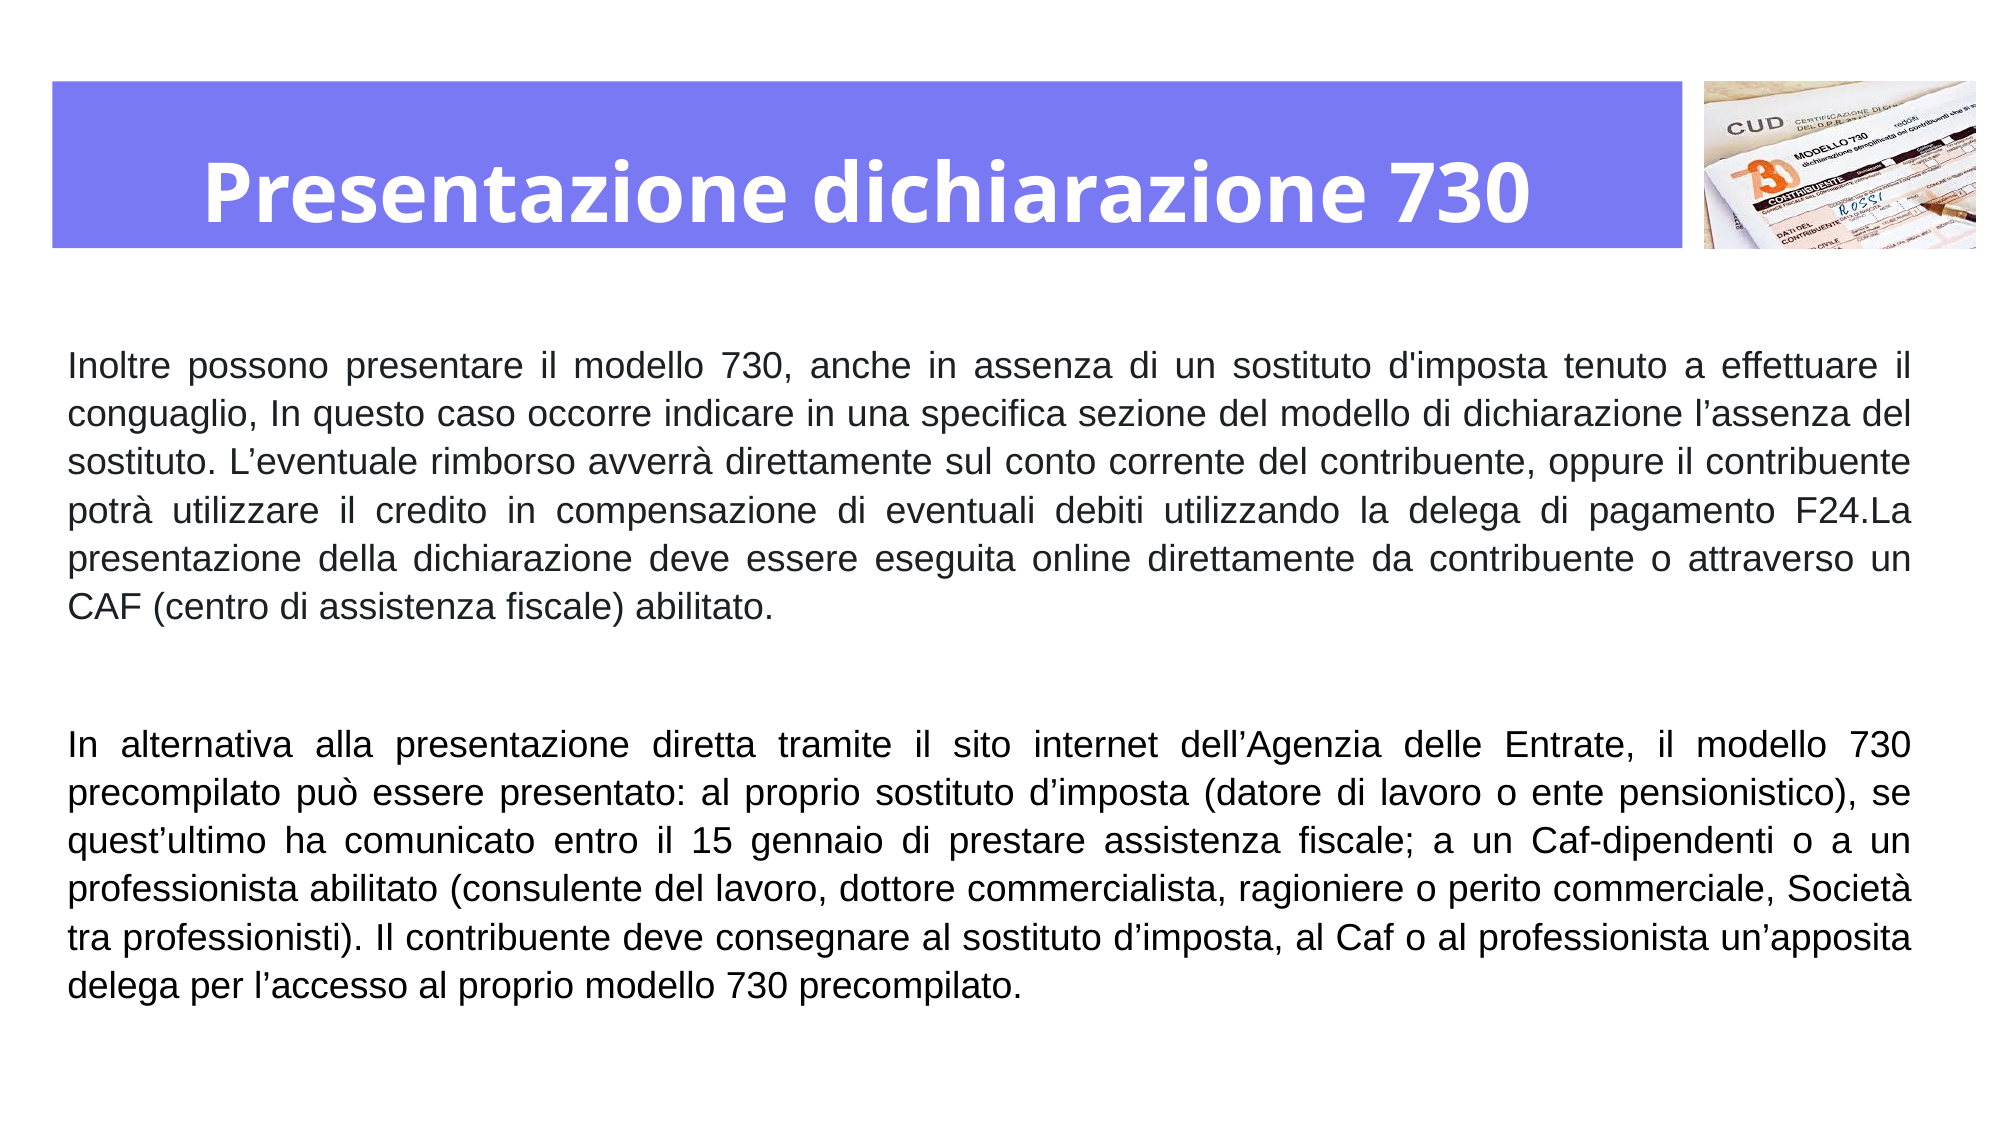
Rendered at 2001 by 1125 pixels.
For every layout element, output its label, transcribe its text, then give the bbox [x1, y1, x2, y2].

picture [1704, 81, 1976, 249]
title Presentazione dichiarazione 730 [52, 81, 1683, 249]
subtitle Inoltre possono presentare il modello 730, anche in assenza di un sostituto d'imposta tenuto a effettuare il conguaglio, In questo caso occorre indicare in una specifica sezione del modello di dichiarazione l’assenza del sostituto. L’eventuale rimborso avverrà direttamente sul conto corrente del contribuente, oppure il contribuente potrà utilizzare il credito in compensazione di eventuali debiti utilizzando la delega di pagamento F24.La presentazione della dichiarazione deve essere eseguita online direttamente da contribuente o attraverso un CAF (centro di assistenza fiscale) abilitato. In alternativa alla presentazione diretta tramite il sito internet dell’Agenzia delle Entrate, il modello 730 precompilato può essere presentato: al proprio sostituto d’imposta (datore di lavoro o ente pensionistico), se quest’ultimo ha comunicato entro il 15 gennaio di prestare assistenza fiscale; a un Caf-dipendenti o a un professionista abilitato (consulente del lavoro, dottore commercialista, ragioniere o perito commerciale, Società tra professionisti). Il contribuente deve consegnare al sostituto d’imposta, al Caf o al professionista un’apposita delega per l’accesso al proprio modello 730 precompilato. [52, 330, 1945, 1070]
